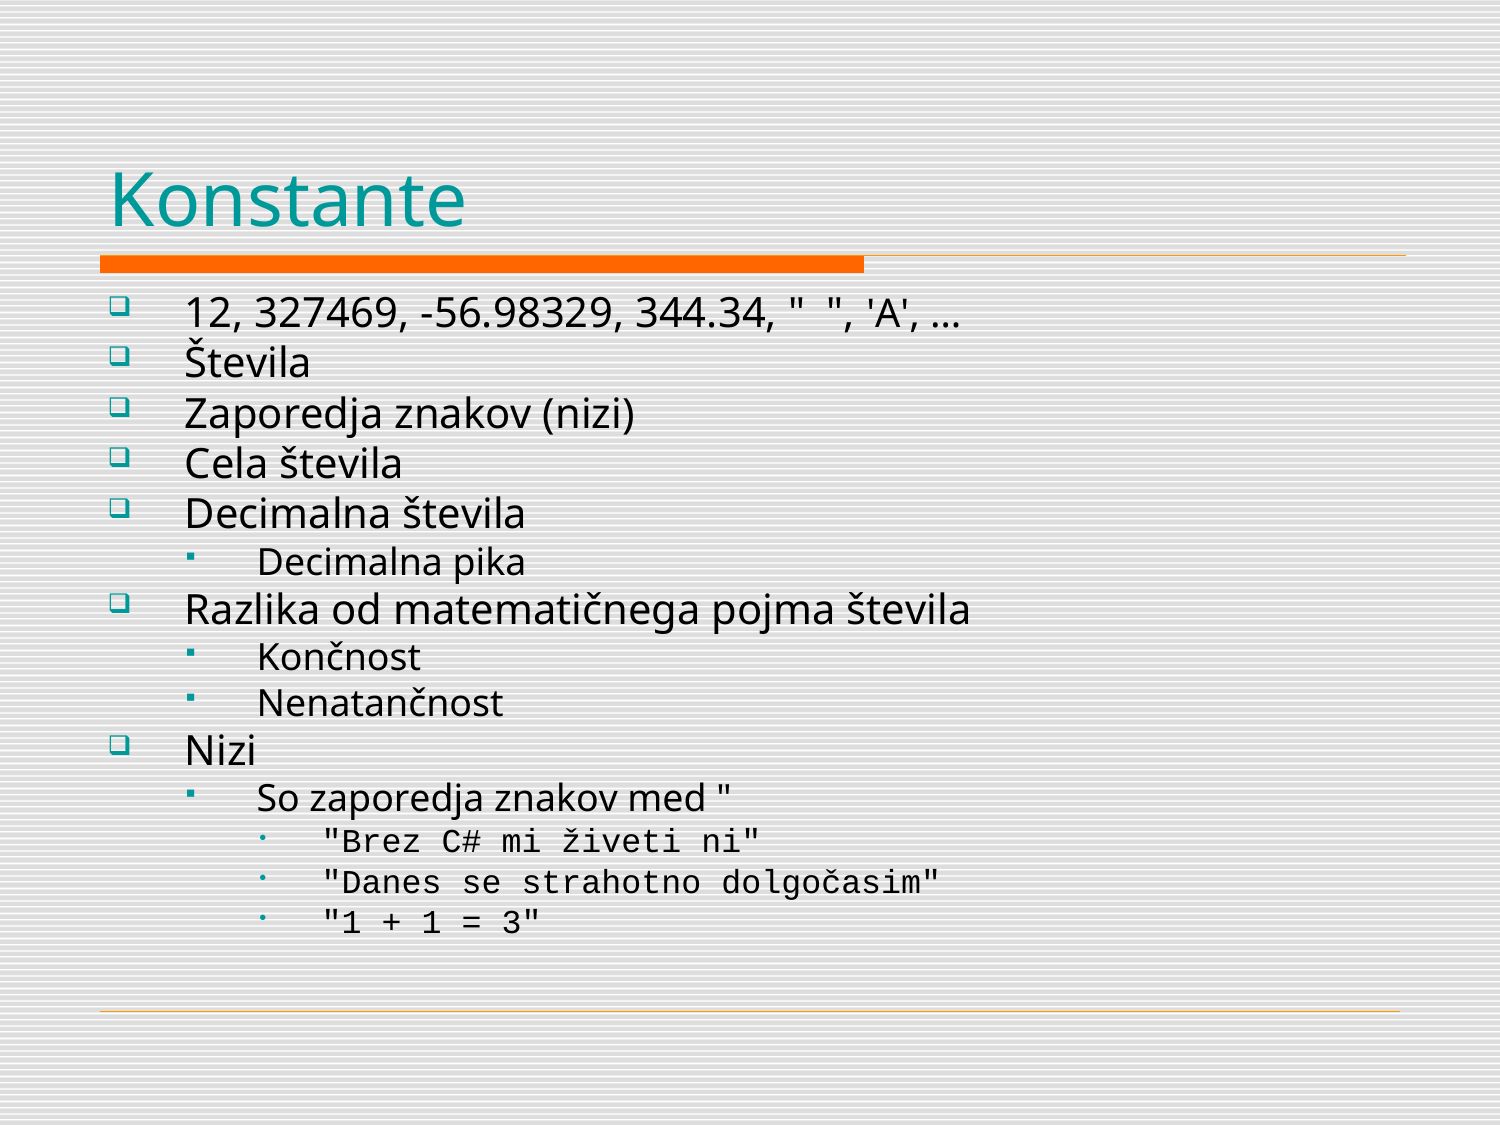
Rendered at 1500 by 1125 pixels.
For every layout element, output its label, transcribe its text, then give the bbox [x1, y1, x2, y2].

title Konstante [94, 49, 1407, 250]
picture [0, 0, 1500, 1125]
list 12, 327469, -56.98329, 344.34, " ", 'A', … Števila Zaporedja znakov (nizi) Cela števila Decimalna števila Decimalna pika Razlika od matematičnega pojma števila Končnost Nenatančnost Nizi So zaporedja znakov med " "Brez C# mi živeti ni" "Danes se strahotno dolgočasim" "1 + 1 = 3" [92, 287, 1406, 988]
